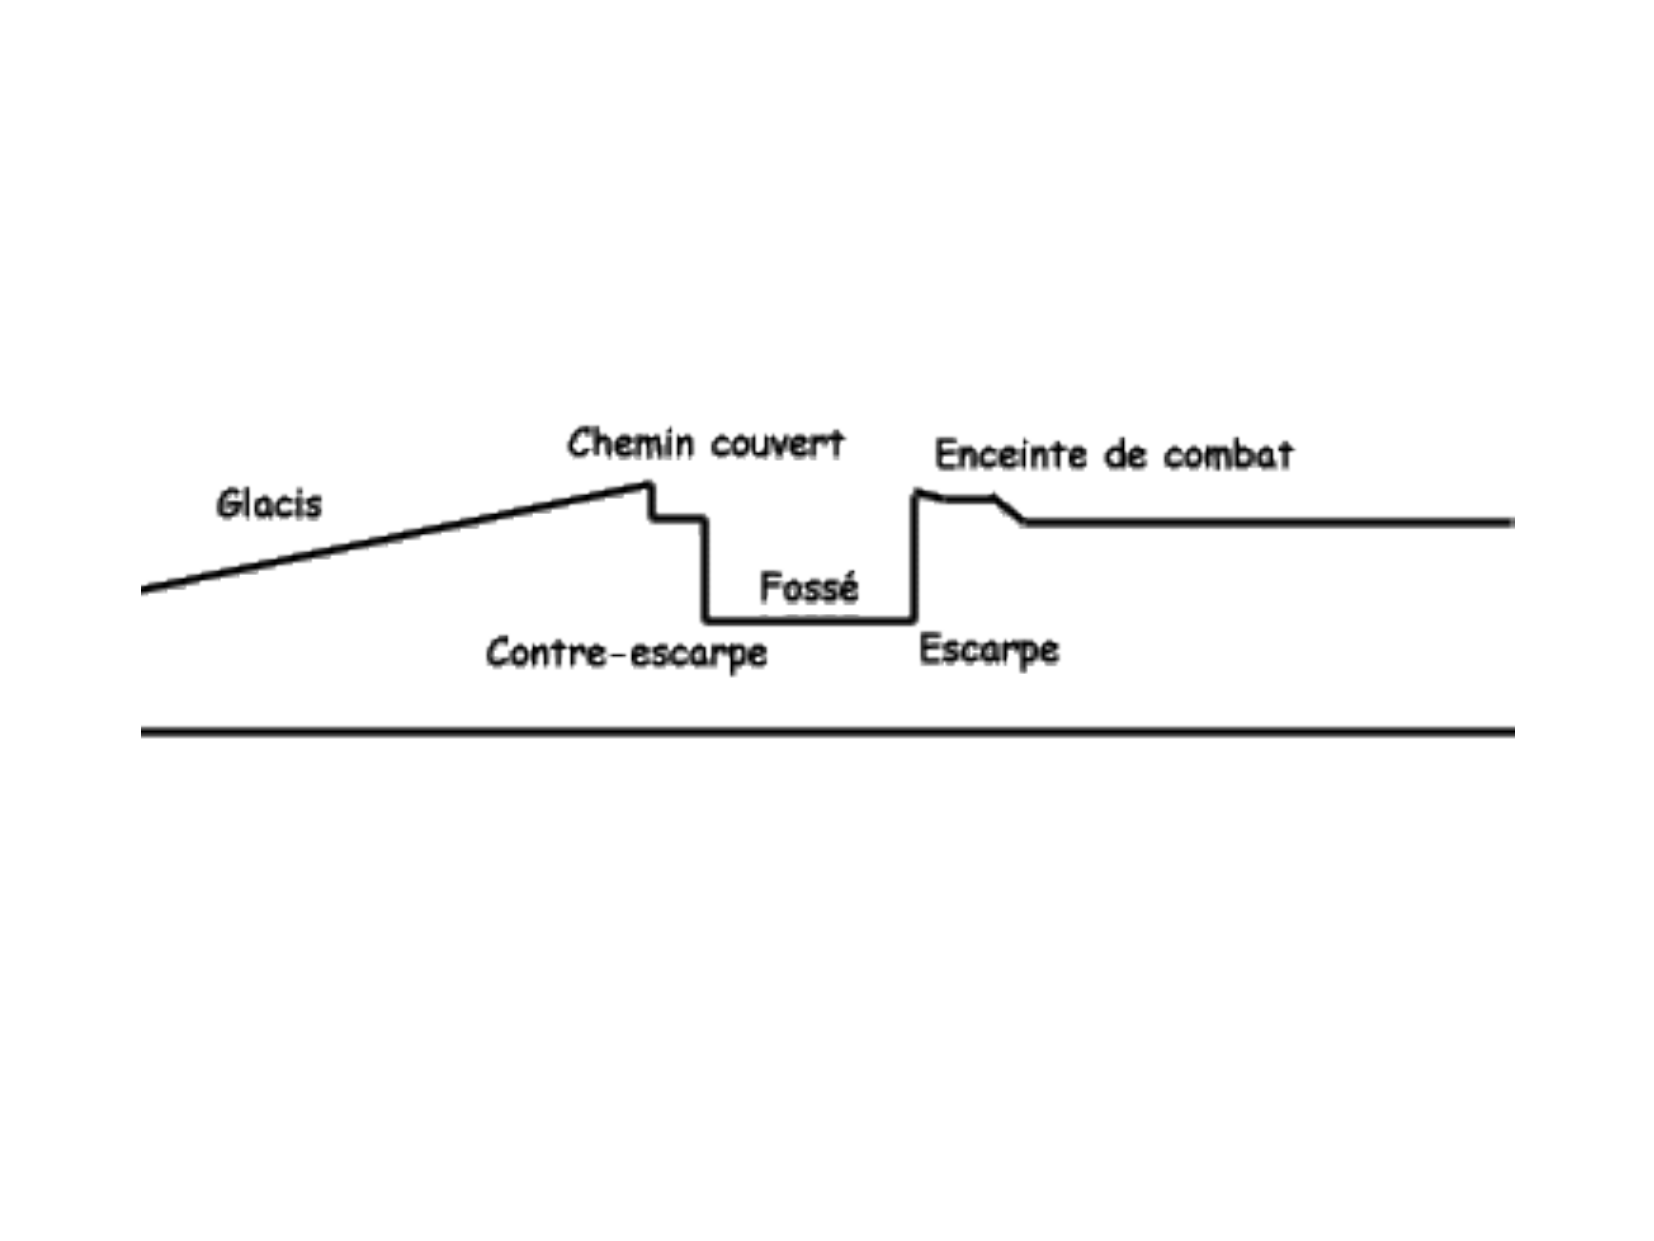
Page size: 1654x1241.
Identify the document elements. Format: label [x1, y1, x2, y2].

picture [141, 354, 1515, 792]
